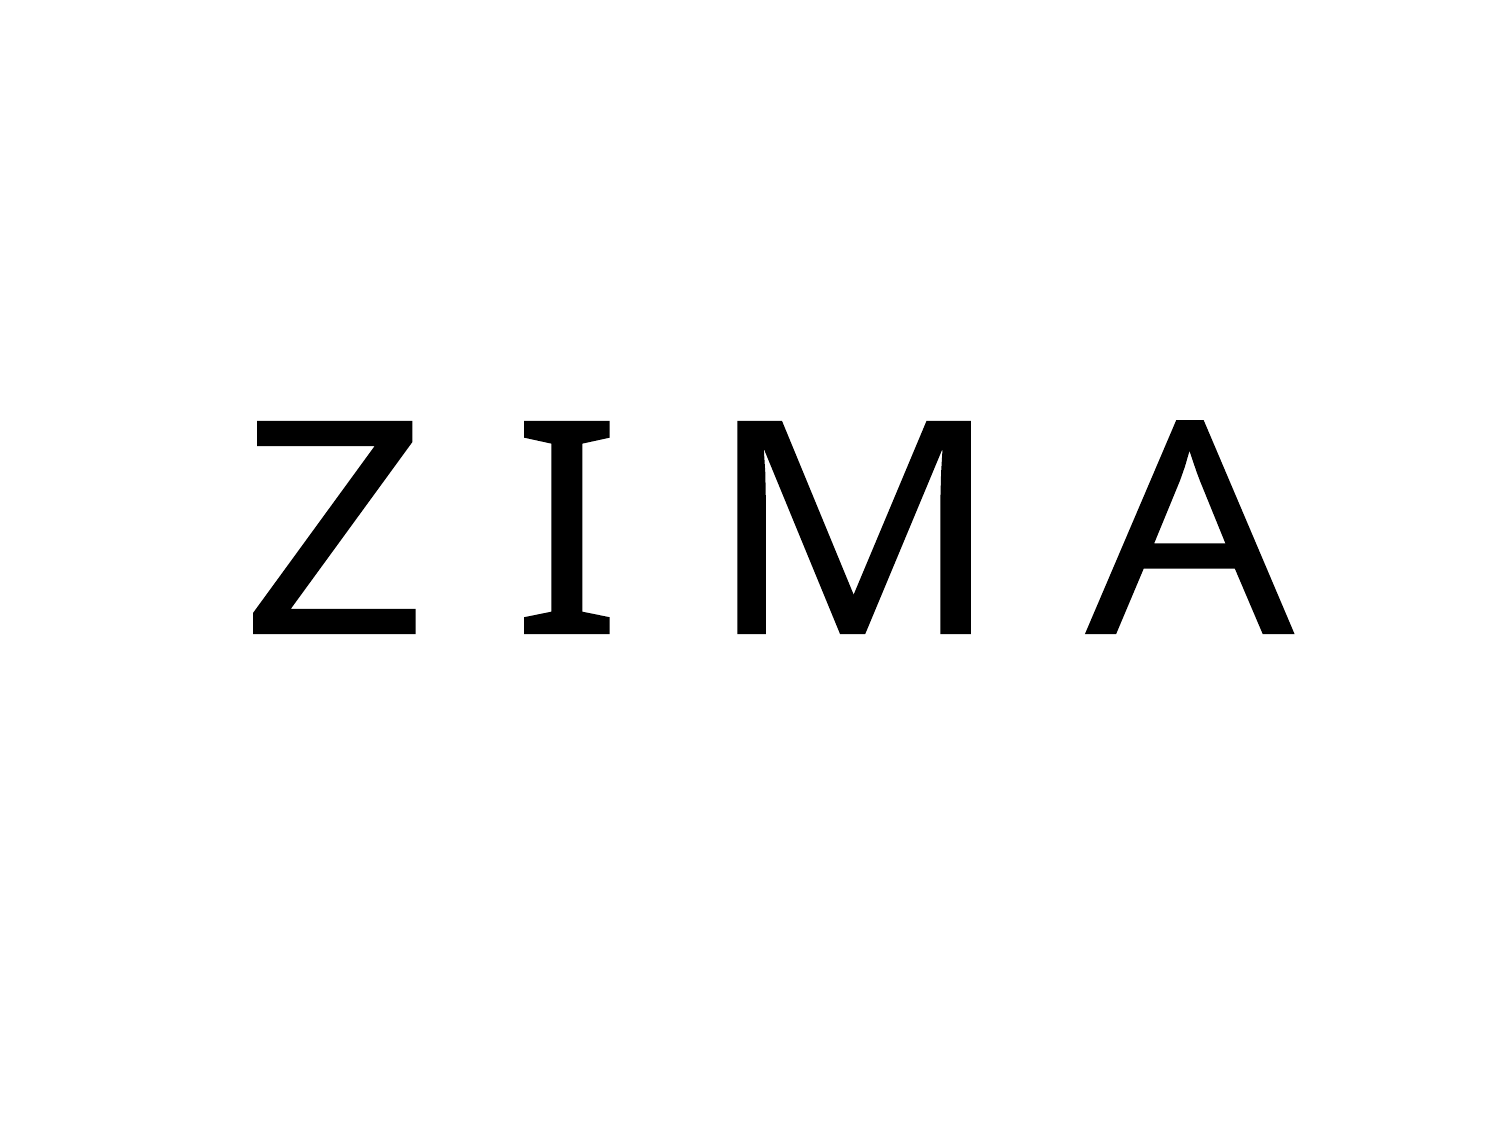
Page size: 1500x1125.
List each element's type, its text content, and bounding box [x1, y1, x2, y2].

text_box Z I M A [738, 421, 971, 634]
text_box Z I M A [524, 421, 609, 634]
text_box Z I M A [1086, 420, 1294, 634]
text_box Z I M A [253, 421, 415, 634]
